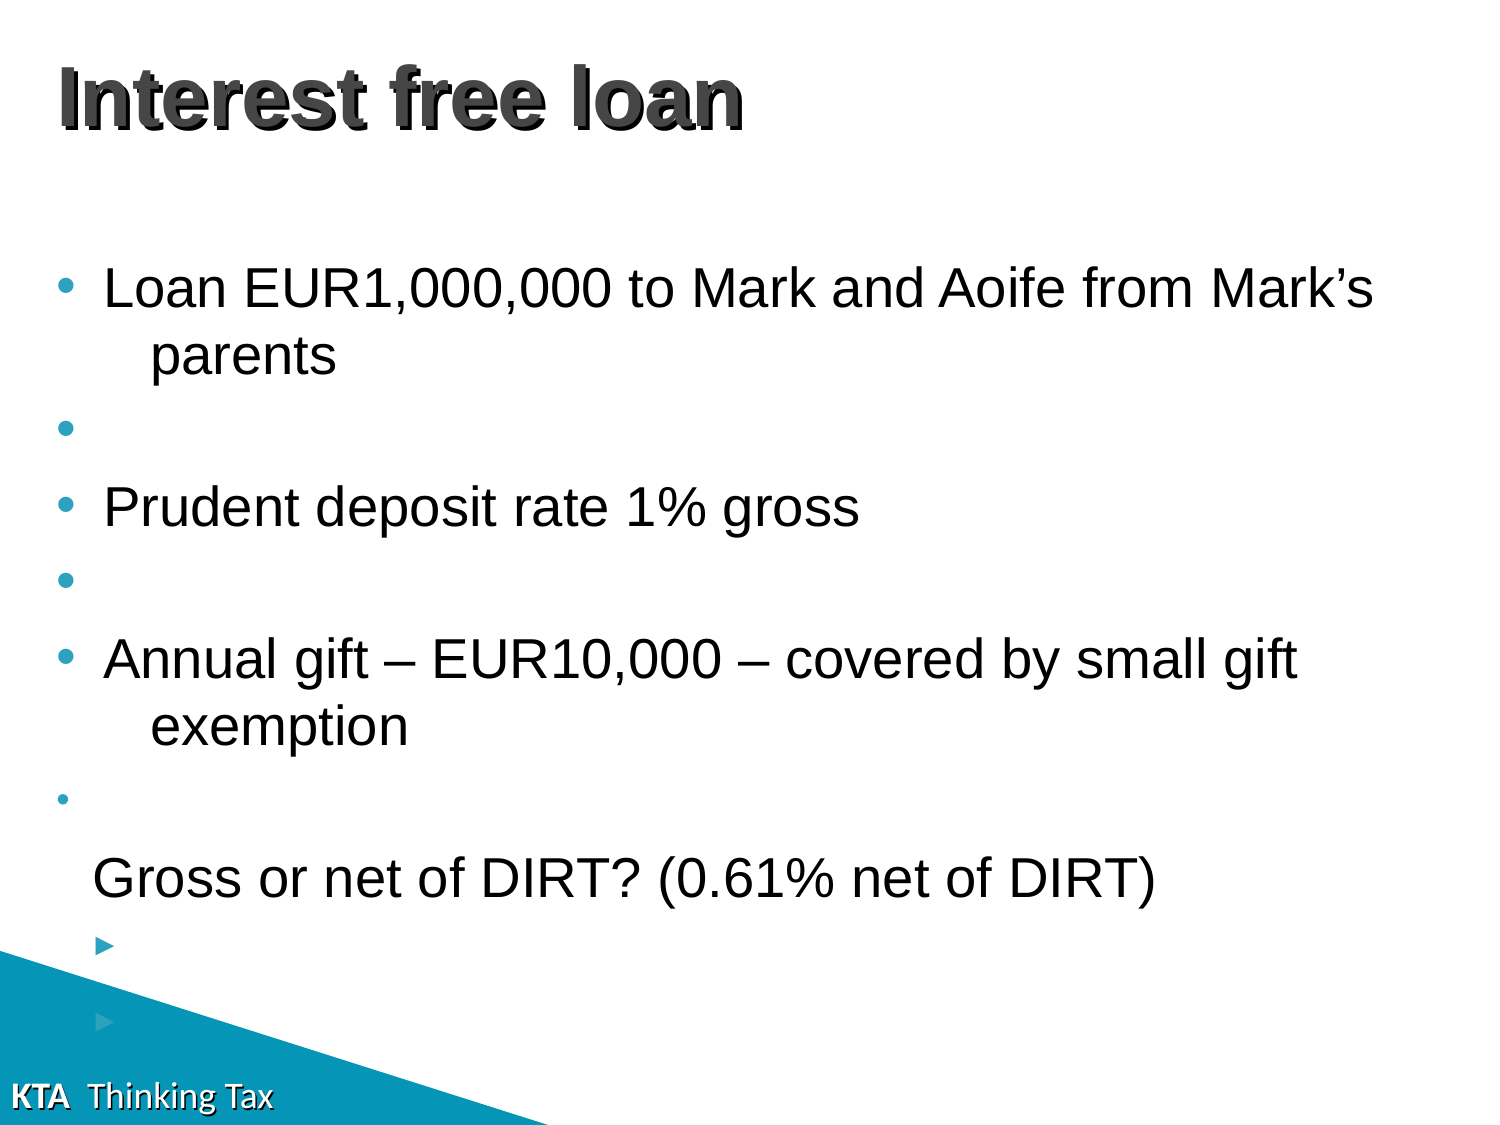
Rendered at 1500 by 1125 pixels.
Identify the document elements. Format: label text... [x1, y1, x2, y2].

title Interest free loan [41, 0, 1392, 187]
list Loan EUR1,000,000 to Mark and Aoife from Mark’s parents Prudent deposit rate 1% gross Annual gift – EUR10,000 – covered by small gift exemption Gross or net of DIRT? (0.61% net of DIRT) [41, 243, 1392, 986]
